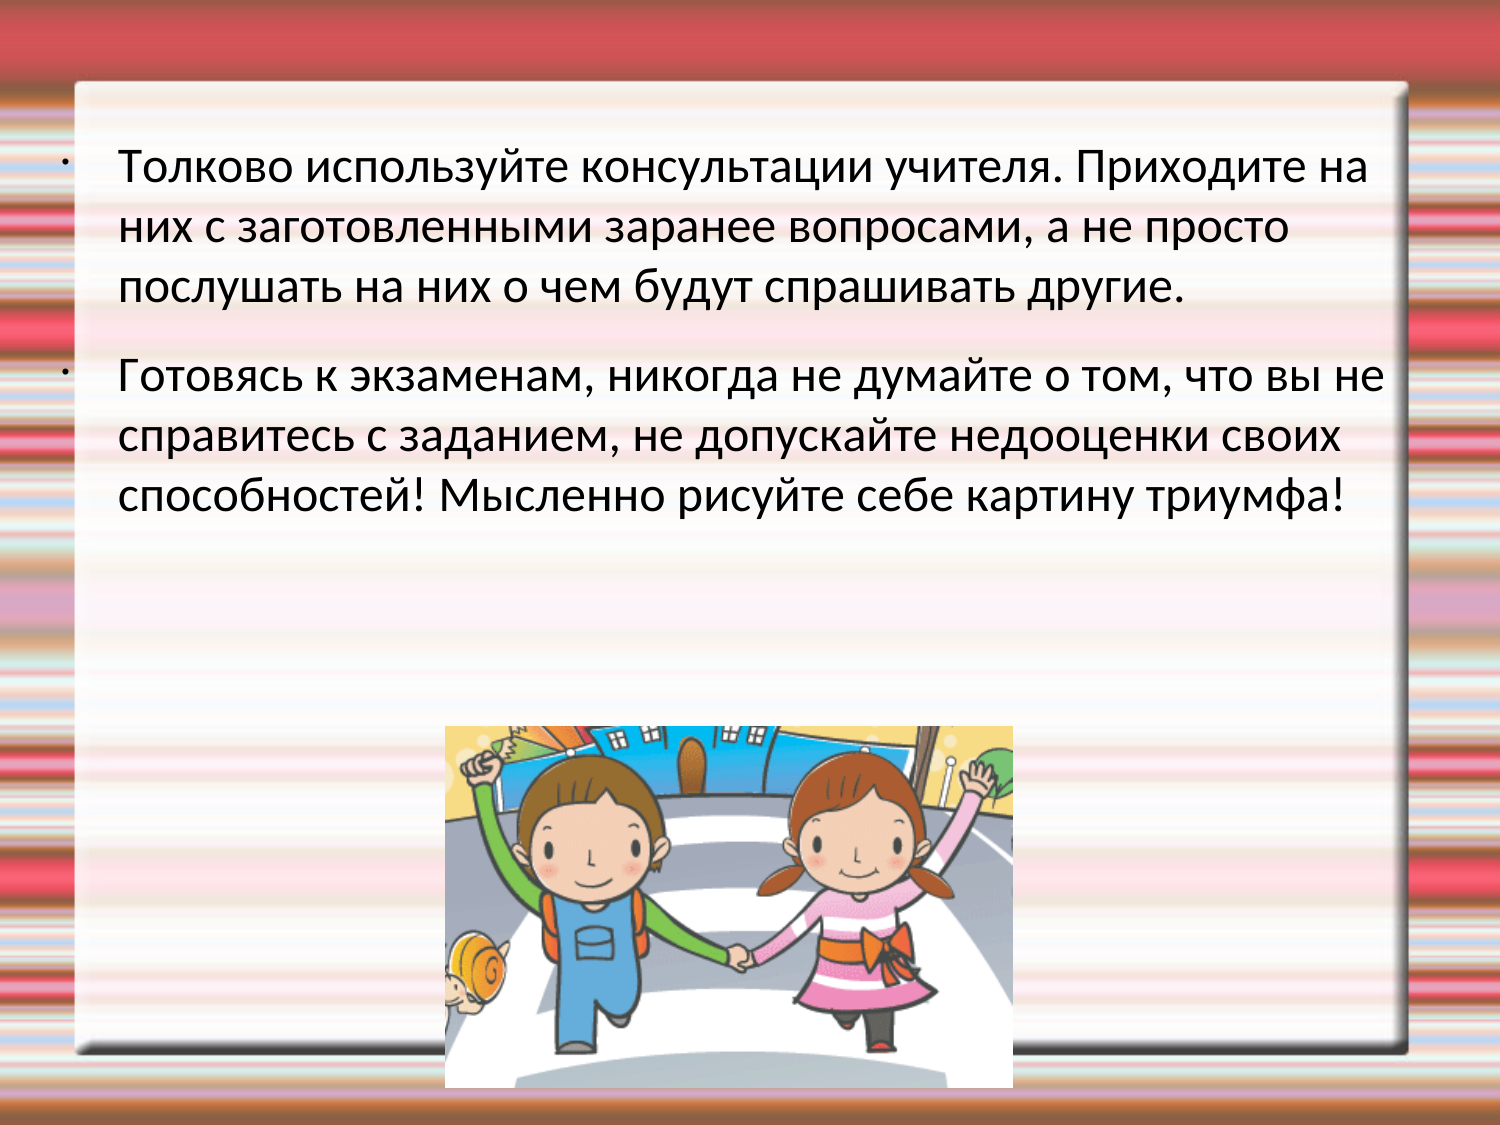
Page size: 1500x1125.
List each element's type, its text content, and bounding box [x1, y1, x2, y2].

list Толково используйте консультации учителя. Приходите на них с заготовленными заранее вопросами, а не просто послушать на них о чем будут спрашивать другие. Готовясь к экзаменам, никогда не думайте о том, что вы не справитесь с заданием, не допускайте недооценки своих способностей! Мысленно рисуйте себе картину триумфа! [46, 35, 1454, 750]
picture [0, 0, 1500, 1125]
